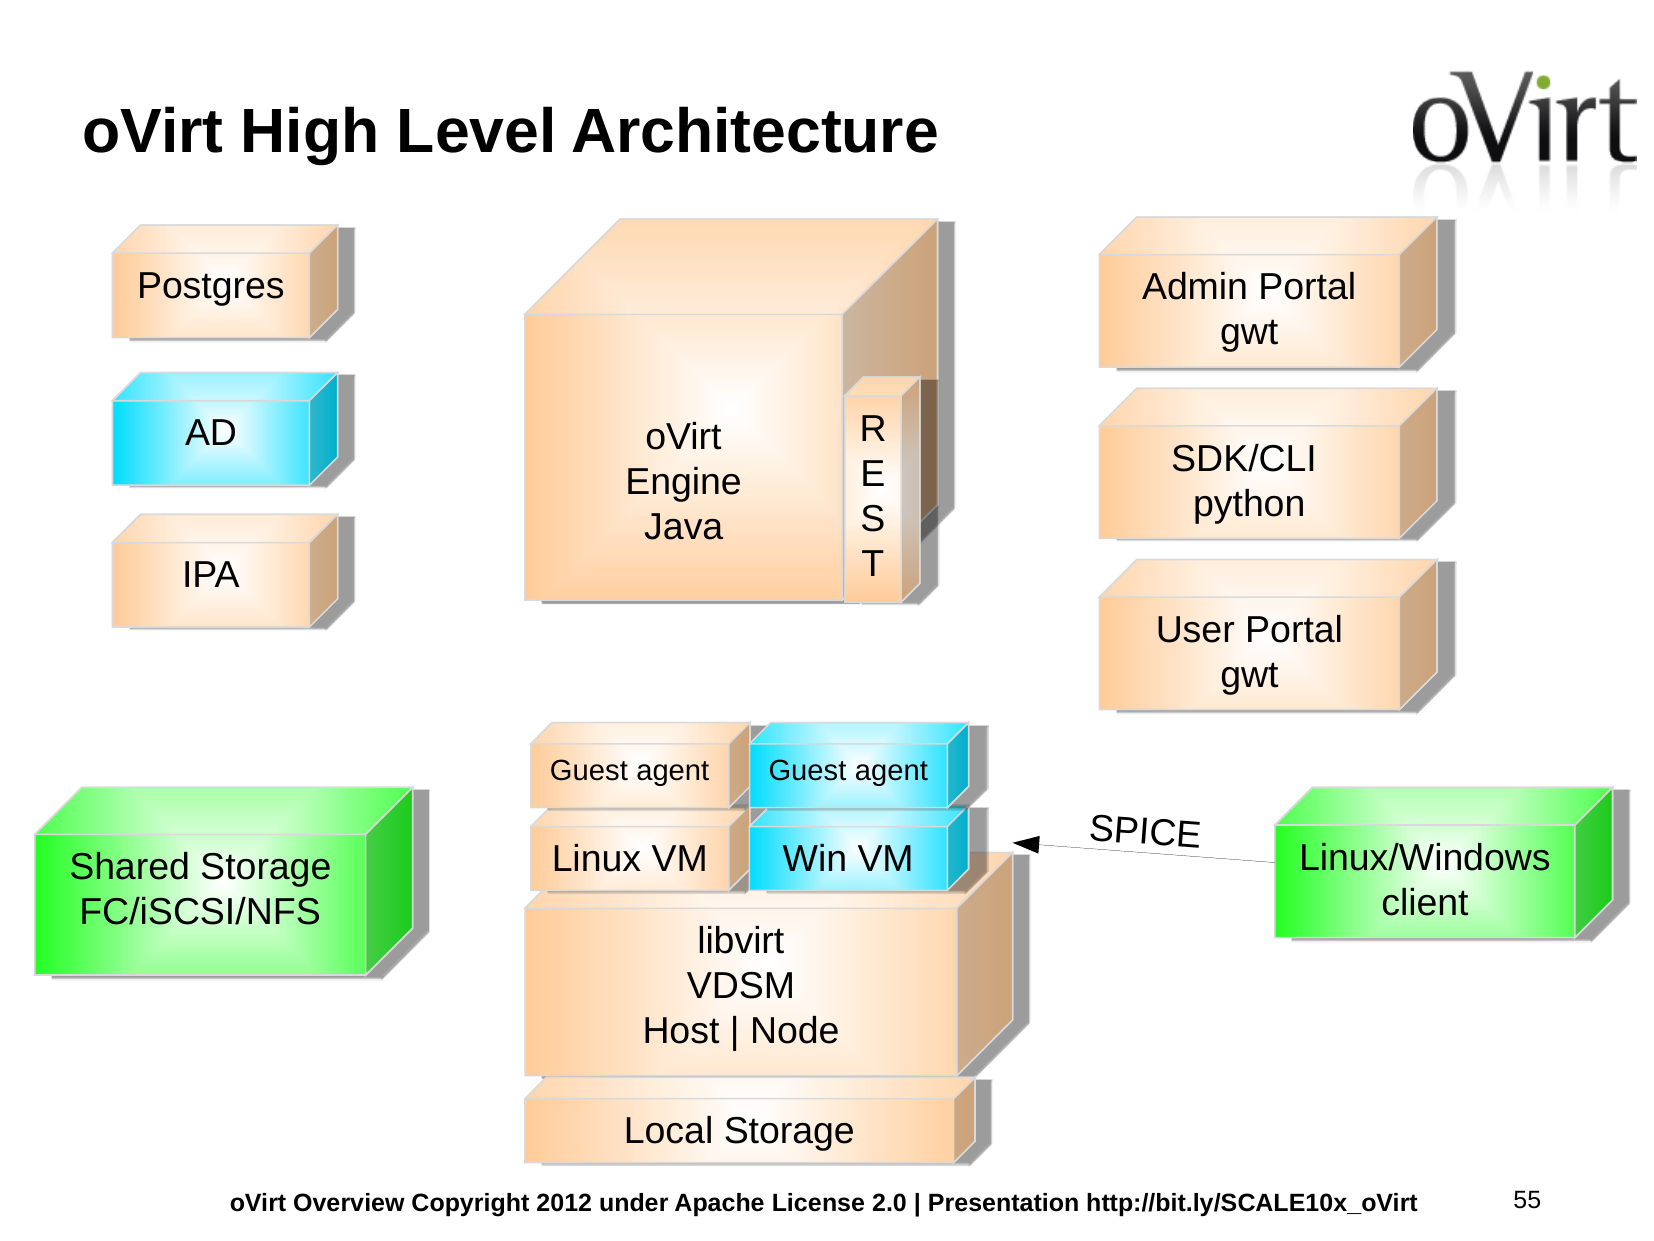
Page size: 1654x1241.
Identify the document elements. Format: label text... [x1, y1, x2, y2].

text_box IPA [112, 543, 309, 627]
text_box SDK/CLI python [1099, 426, 1399, 539]
text_box Local Storage [525, 1099, 953, 1163]
text_box AD [112, 401, 309, 486]
text_box oVirt Engine Java [524, 315, 842, 601]
text_box Admin Portal gwt [1099, 255, 1399, 368]
text_box Linux/Windows client [1274, 826, 1574, 938]
text_box Guest agent [530, 744, 728, 808]
text_box Shared Storage FC/iSCSI/NFS [34, 835, 365, 976]
text_box Win VM [749, 827, 947, 891]
title oVirt High Level Architecture [82, 37, 1303, 226]
text_box R E S T [844, 396, 901, 603]
text_box Linux VM [530, 827, 728, 891]
text_box libvirt VDSM Host | Node [525, 909, 956, 1076]
text_box User Portal gwt [1099, 598, 1399, 710]
picture [1413, 63, 1637, 212]
text_box Postgres [112, 254, 309, 338]
text_box Guest agent [749, 744, 947, 808]
